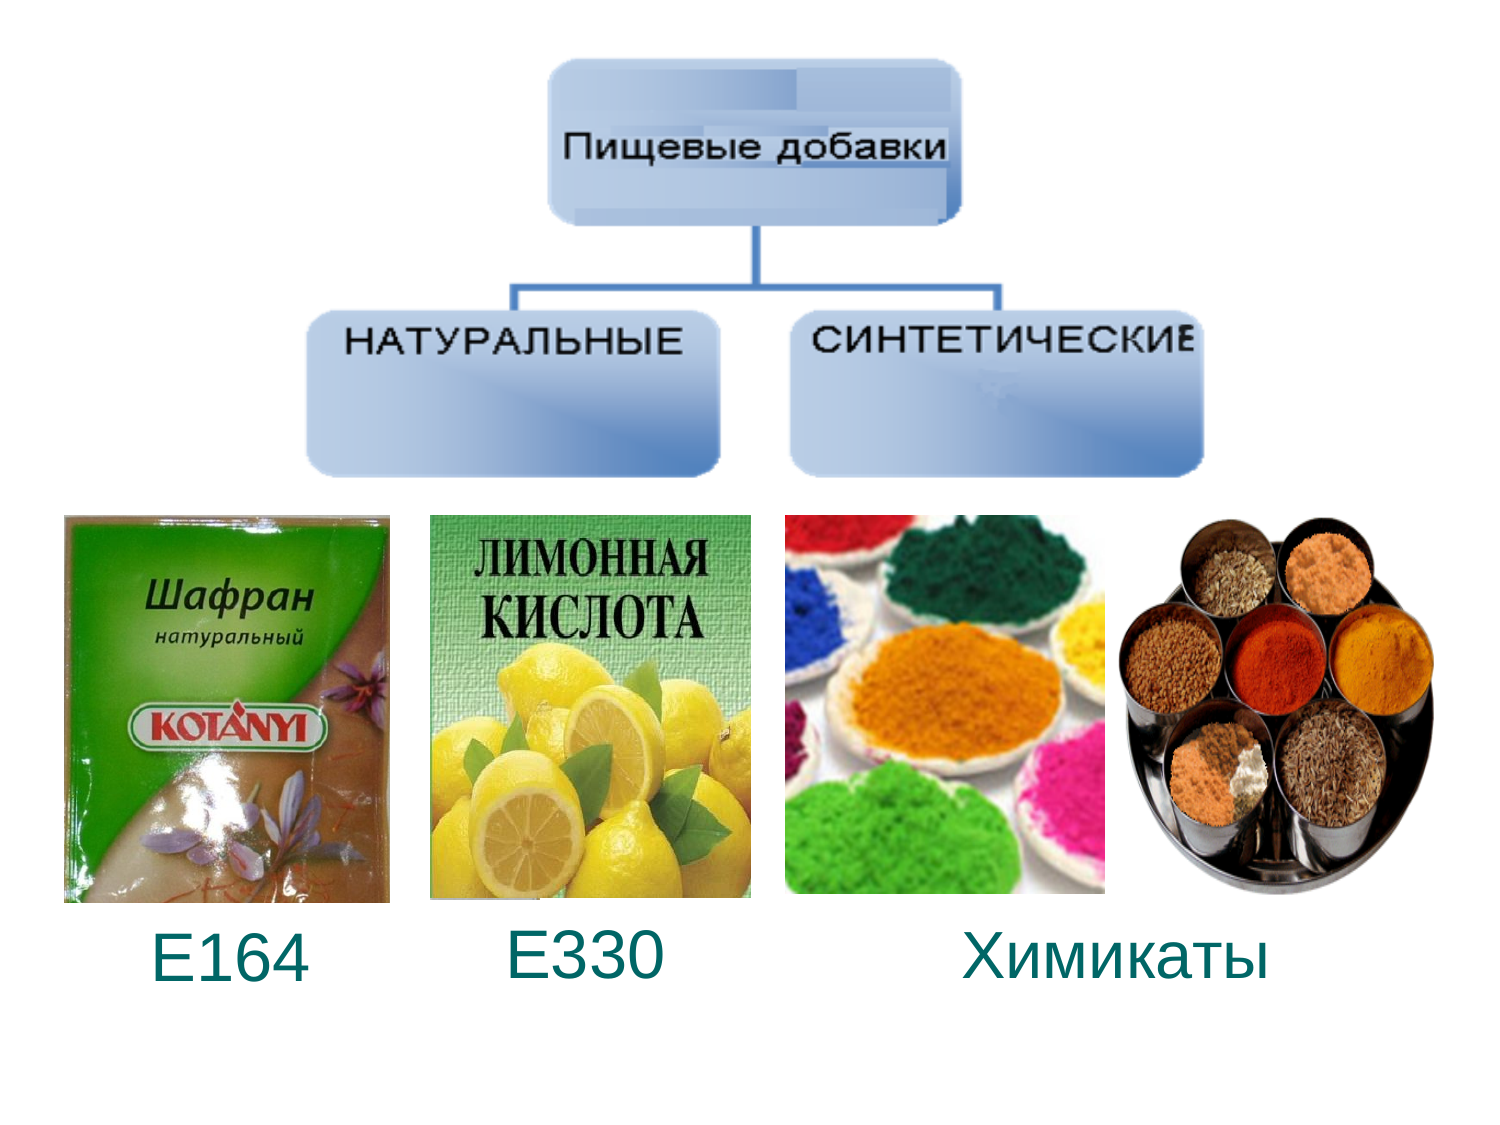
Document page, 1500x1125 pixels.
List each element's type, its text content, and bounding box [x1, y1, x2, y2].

text_box E164 [135, 904, 327, 1003]
picture [430, 515, 751, 900]
text_box Химикаты [809, 904, 1424, 1000]
picture [1116, 515, 1436, 898]
text_box E330 [490, 902, 681, 1000]
picture [785, 515, 1105, 894]
picture [301, 54, 1211, 485]
picture [64, 515, 390, 903]
